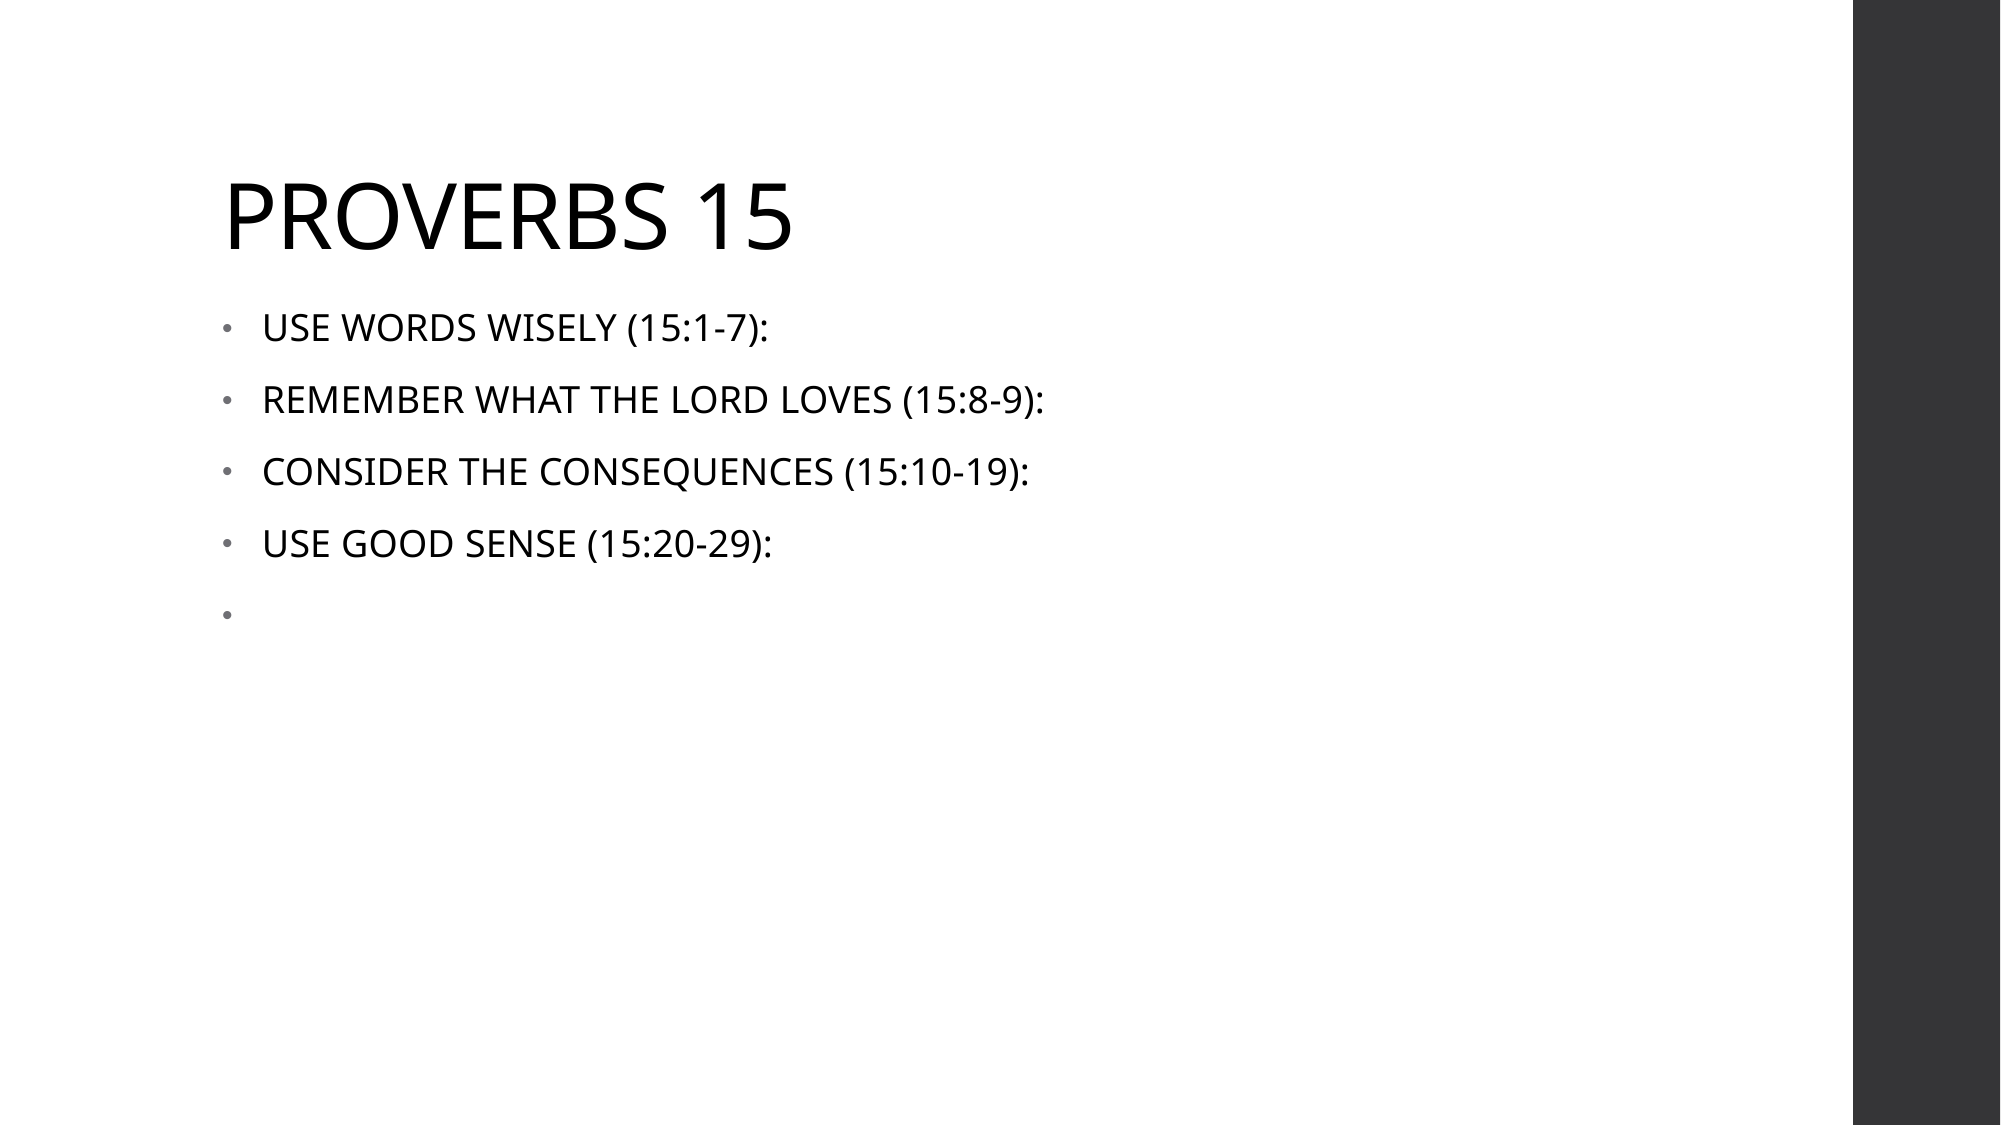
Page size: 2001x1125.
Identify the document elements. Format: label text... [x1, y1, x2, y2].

title PROVERBS 15 [206, 60, 1797, 278]
list USE WORDS WISELY (15:1-7): REMEMBER WHAT THE LORD LOVES (15:8-9): CONSIDER THE CONSEQUENCES (15:10-19): USE GOOD SENSE (15:20-29): [206, 299, 1617, 1014]
